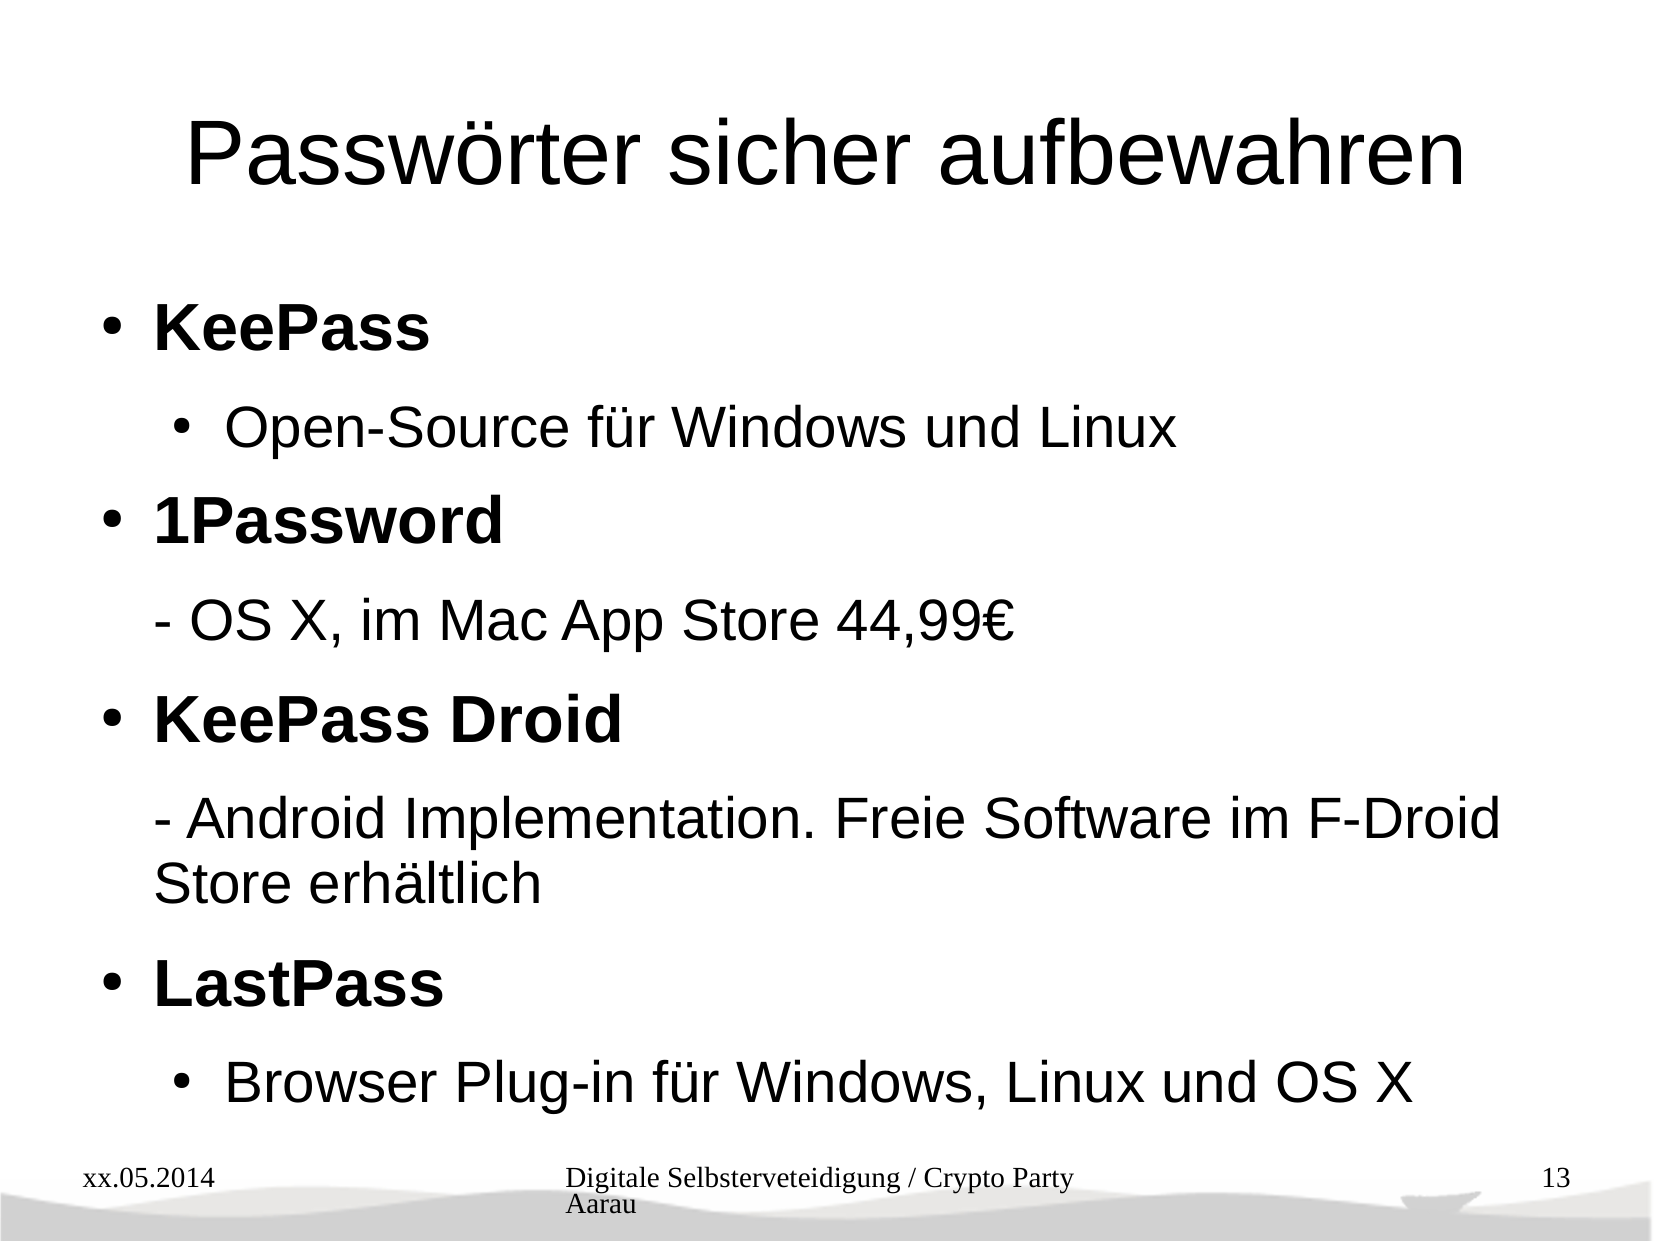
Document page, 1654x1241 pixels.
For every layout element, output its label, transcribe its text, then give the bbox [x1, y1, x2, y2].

picture [708, 1179, 715, 1186]
picture [0, 1179, 1654, 1241]
picture [571, 1179, 582, 1186]
list KeePass Open-Source für Windows und Linux 1Password - OS X, im Mac App Store 44,99€ KeePass Droid - Android Implementation. Freie Software im F-Droid Store erhältlich LastPass Browser Plug-in für Windows, Linux und OS X [82, 290, 1571, 1115]
picture [994, 1179, 1001, 1186]
picture [860, 1179, 866, 1186]
picture [972, 1179, 978, 1186]
title Passwörter sicher aufbewahren [82, 49, 1571, 257]
picture [174, 1179, 181, 1186]
picture [823, 1179, 829, 1186]
picture [123, 1179, 130, 1186]
